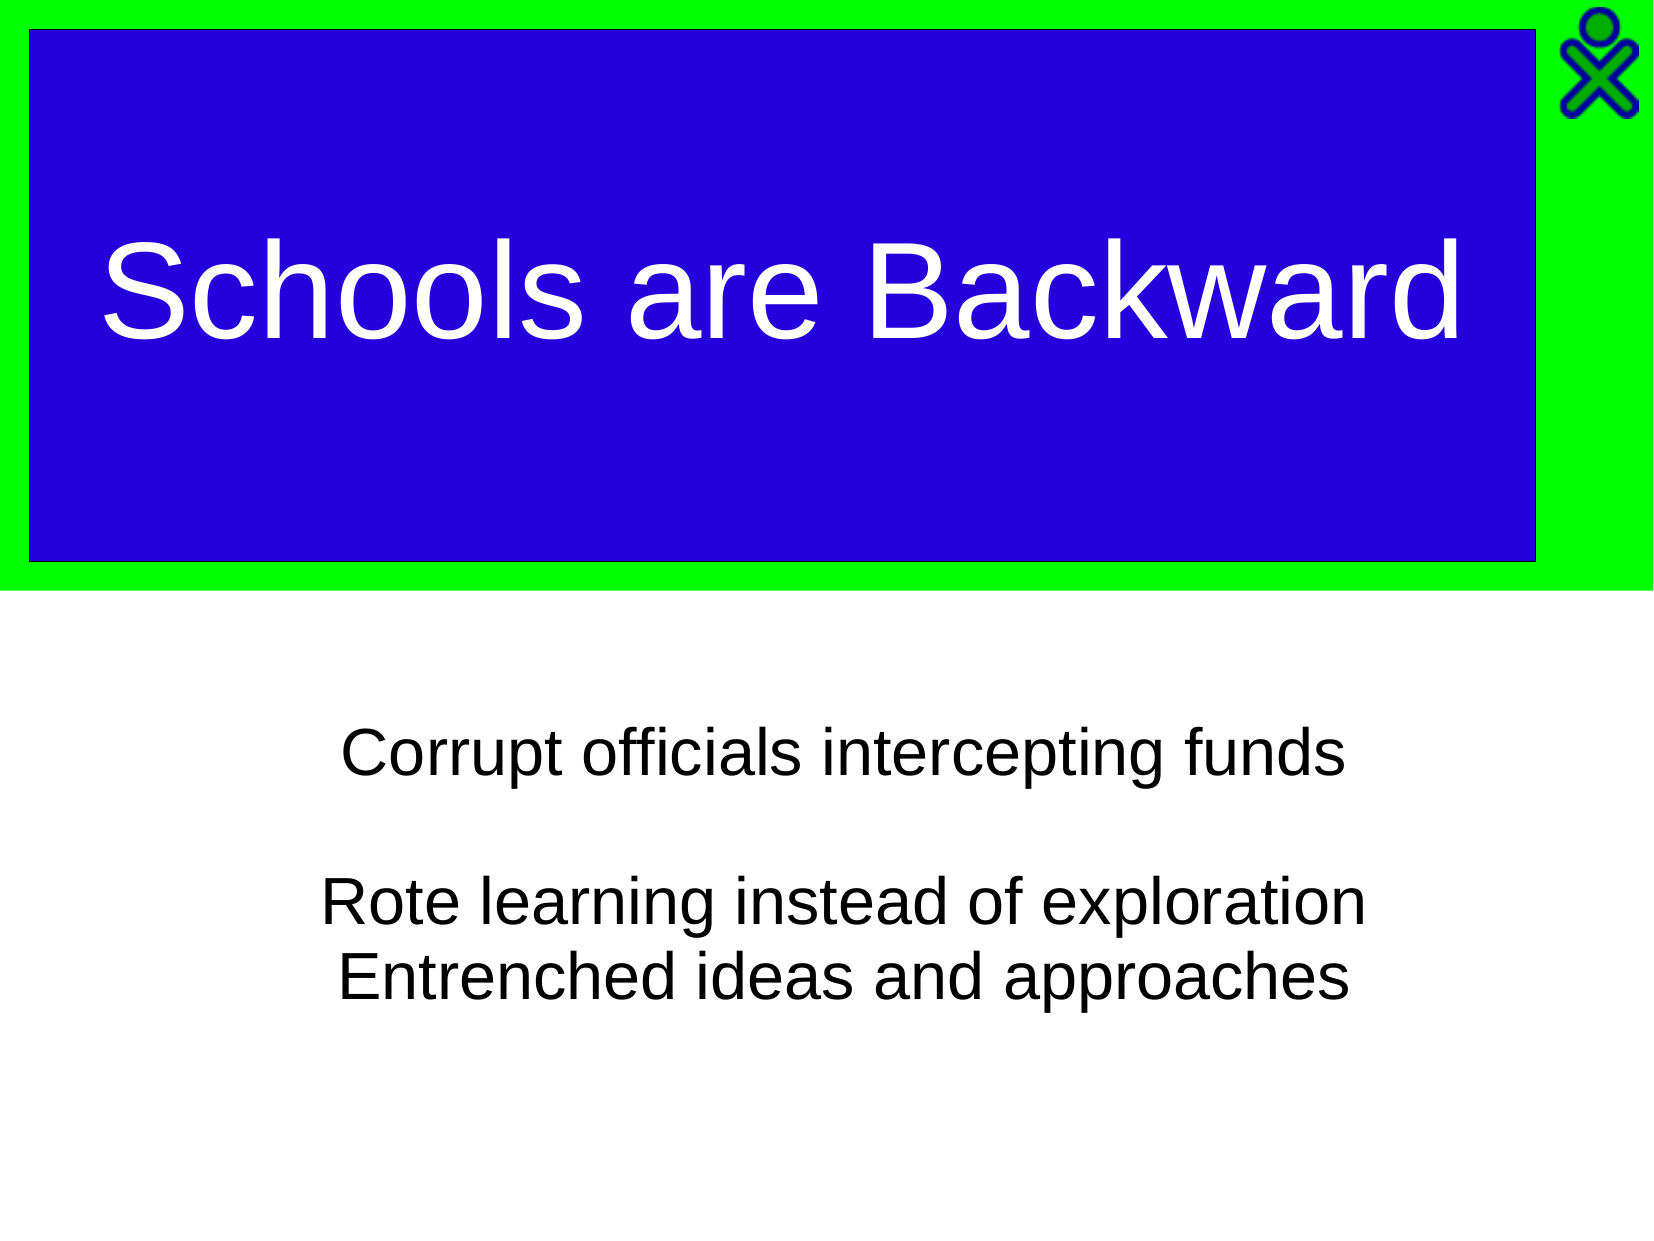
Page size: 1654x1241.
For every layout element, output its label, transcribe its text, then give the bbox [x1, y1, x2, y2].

subtitle Corrupt officials intercepting funds Rote learning instead of exploration Entrenched ideas and approaches [82, 627, 1571, 1102]
title Schools are Backward [59, 56, 1506, 525]
picture [1559, 7, 1639, 119]
